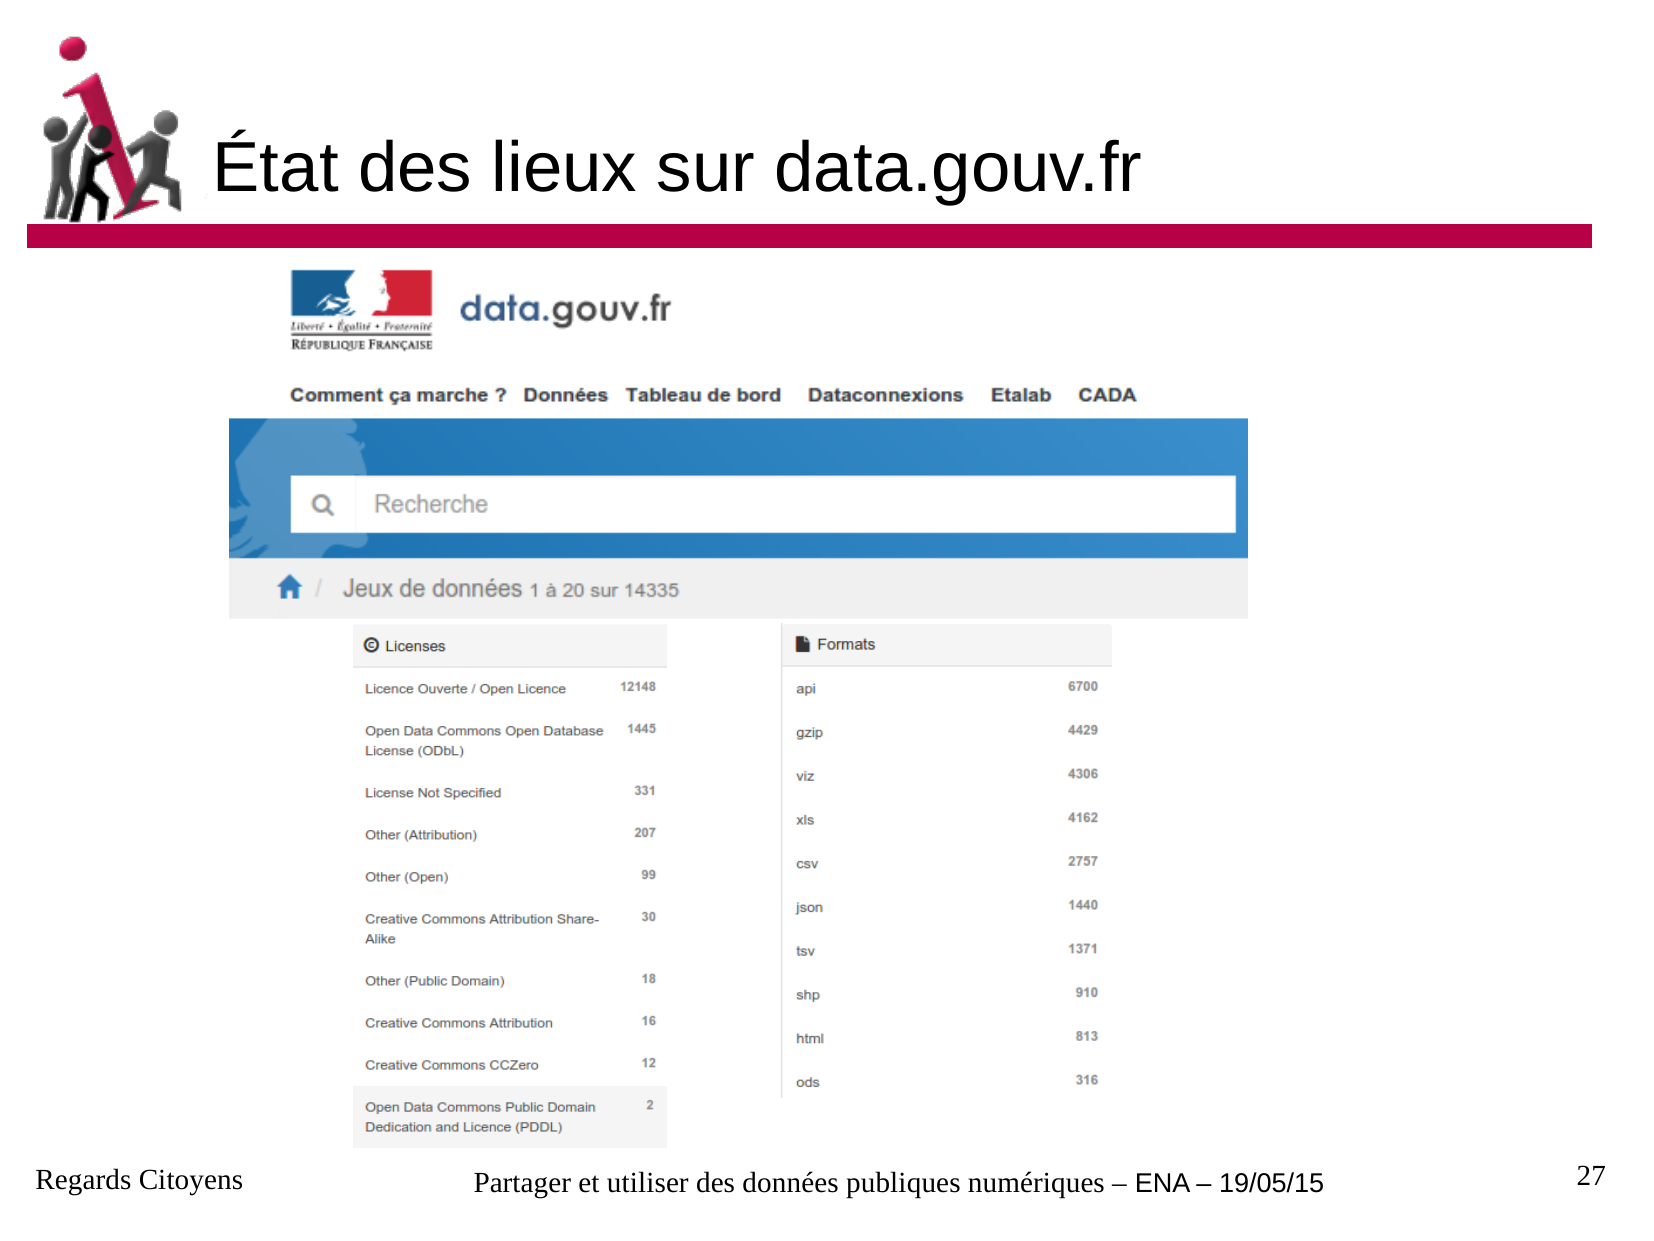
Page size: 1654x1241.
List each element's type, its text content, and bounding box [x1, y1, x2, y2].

picture [27, 31, 208, 224]
title État des lieux sur data.gouv.fr [213, 70, 1648, 264]
picture [229, 257, 1248, 1148]
